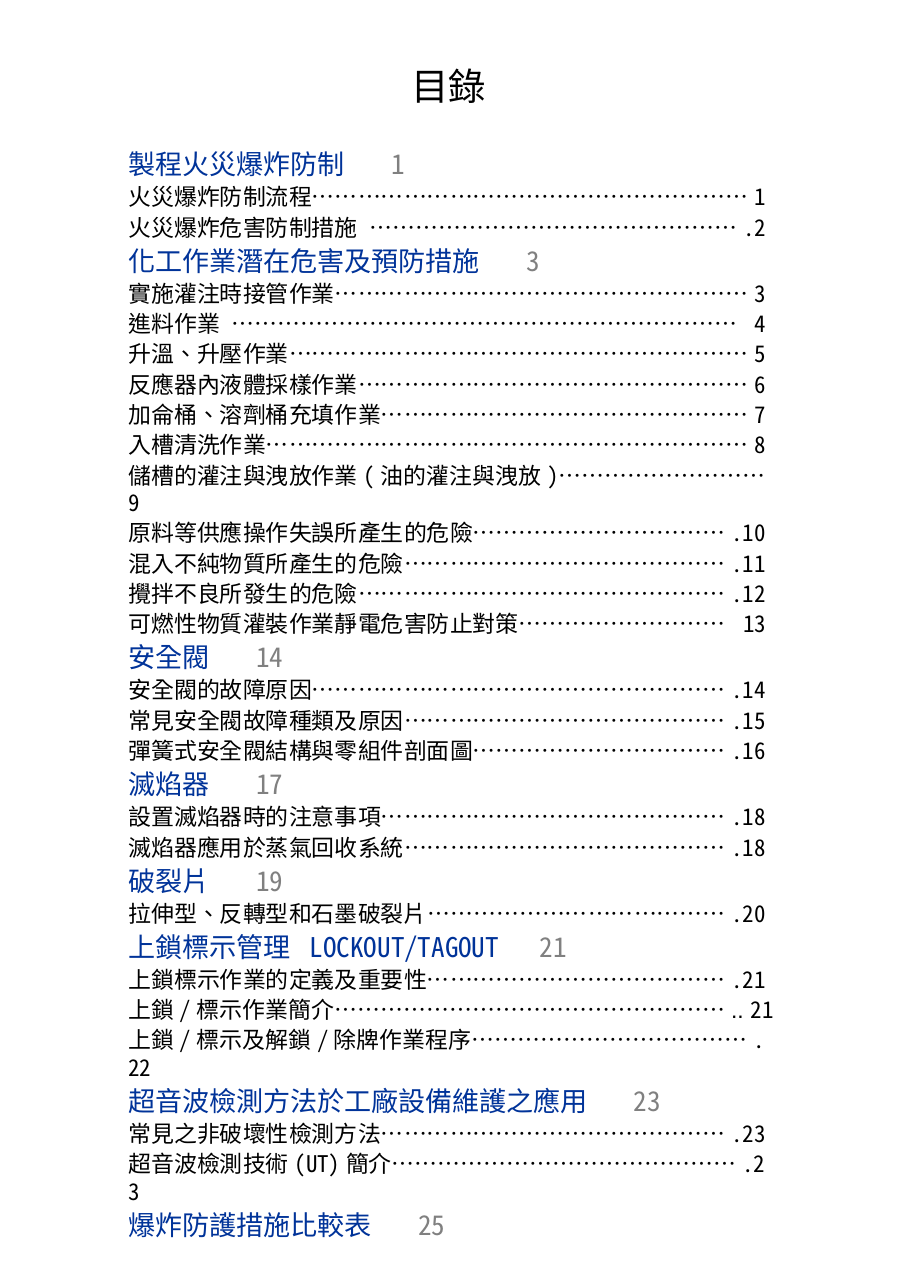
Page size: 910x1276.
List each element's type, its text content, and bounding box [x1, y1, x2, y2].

text_box 目錄 [371, 55, 526, 116]
text_box 製程火災爆炸防制 1 火災爆炸防制流程…………………………………………………1 火災爆炸危害防制措施 ………………………………………….2 化工作業潛在危害及預防措施 3 實施灌注時接管作業………………………………………………3 進料作業 ………………………………………………………… 4 升溫、升壓作業……………………………………………………5 反應器內液體採樣作業……………………………………………6 加侖桶、溶劑桶充填作業…………………………………………7 入槽清洗作業………………………………………………………8 儲槽的灌注與洩放作業(油的灌注與洩放)………………………9 原料等供應操作失誤所產生的危險…………………………….10 混入不純物質所產生的危險…………………………………….11 攪拌不良所發生的危險………………………………………….12 可燃性物質灌裝作業靜電危害防止對策……………………… 13 安全閥 14 安全閥的故障原因……………………………………………….14 常見安全閥故障種類及原因…………………………………….15 彈簧式安全閥結構與零組件剖面圖…………………………….16 滅焰器 17 設置滅焰器時的注意事項……………………………………….18 滅焰器應用於蒸氣回收系統…………………………………….18 破裂片 19 拉伸型、反轉型和石墨破裂片………………………………….20 上鎖標示管理 LOCKOUT/TAGOUT 21 上鎖標示作業的定義及重要性………………………………….21 上鎖/標示作業簡介…………………………………………….. 21 上鎖/標示及解鎖/除牌作業程序……………………………….22 超音波檢測方法於工廠設備維護之應用 23 常見之非破壞性檢測方法……………………………………….23 超音波檢測技術(UT)簡介……………………………………….23 爆炸防護措施比較表 25 [112, 139, 792, 1276]
